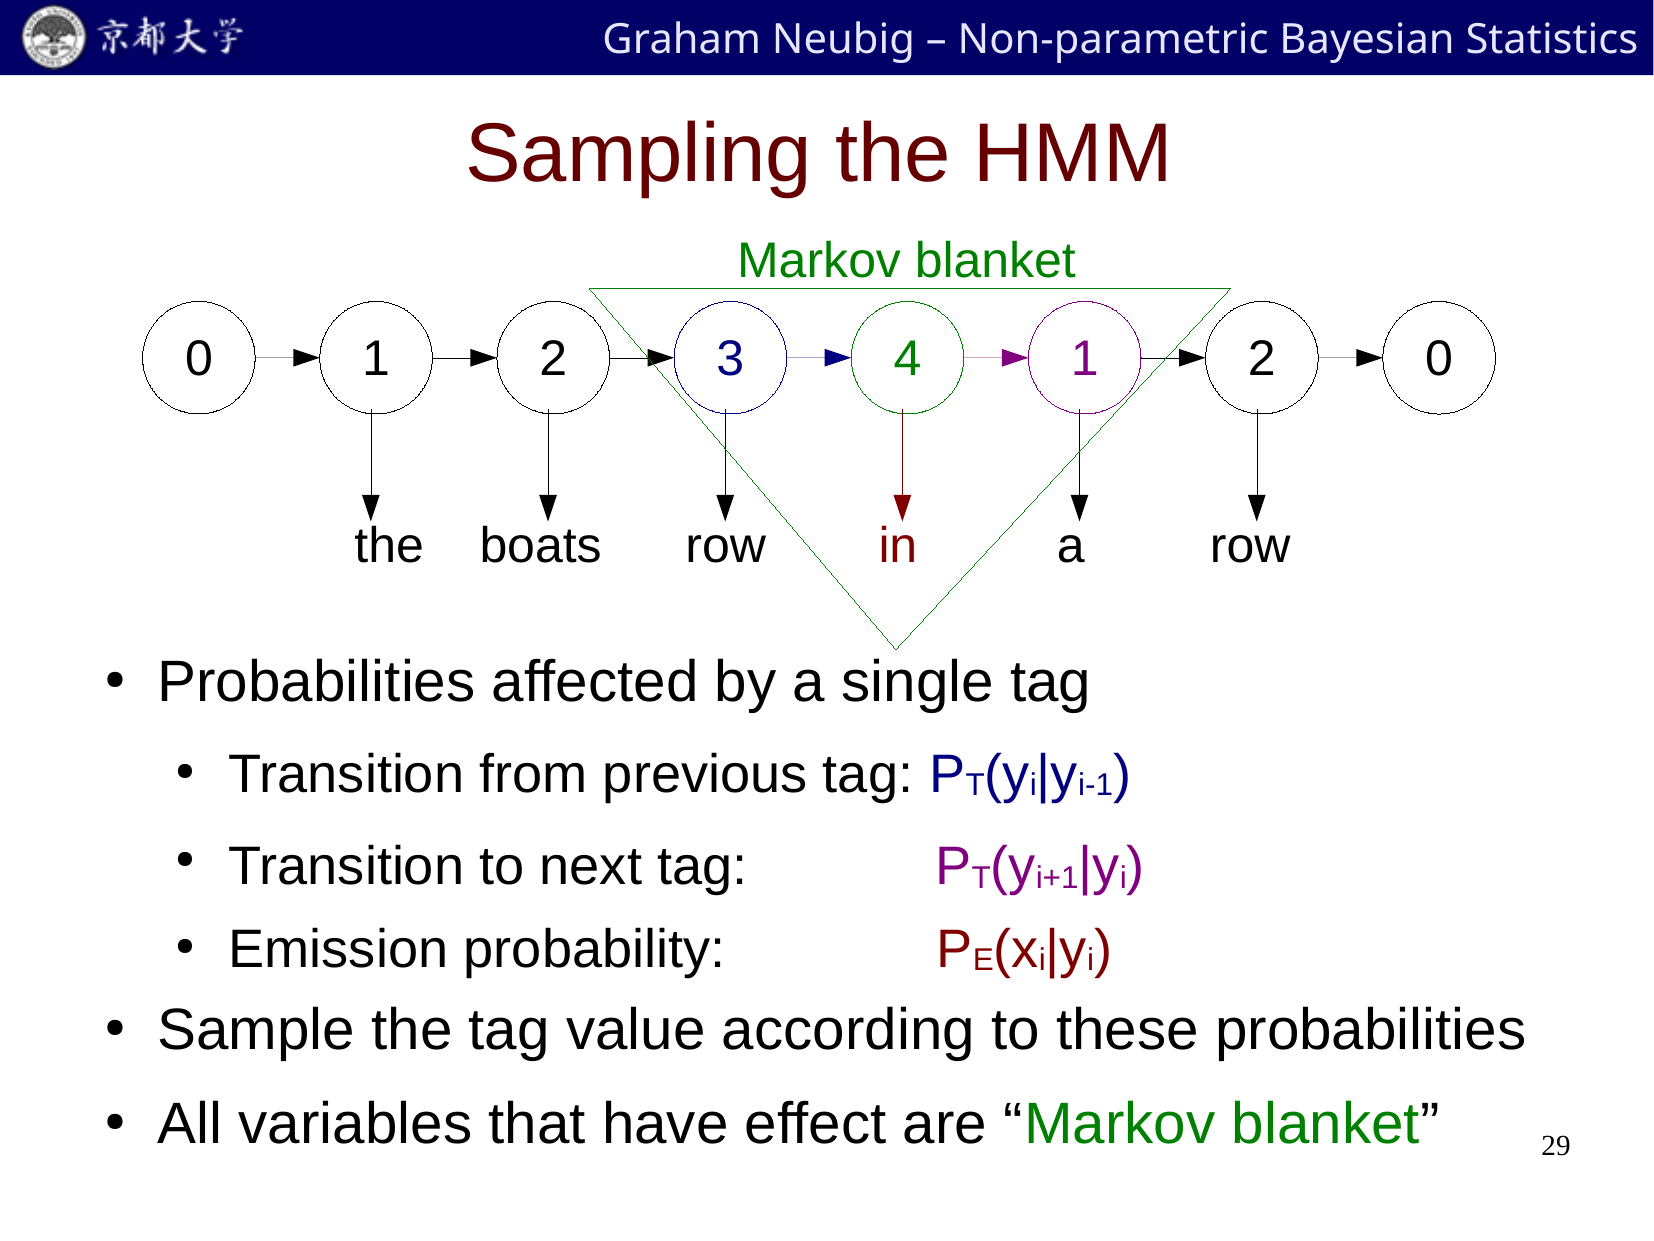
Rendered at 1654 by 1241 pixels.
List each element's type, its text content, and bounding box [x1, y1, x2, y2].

text_box 3 [674, 301, 787, 414]
text_box 1 [319, 301, 433, 414]
text_box the boats row in a row [321, 509, 1309, 581]
text_box 0 [142, 301, 256, 414]
text_box 2 [1205, 301, 1319, 414]
text_box 4 [851, 301, 964, 414]
text_box Markov blanket [722, 225, 1091, 296]
title Sampling the HMM [75, 64, 1564, 242]
text_box 1 [1028, 301, 1142, 414]
picture [0, 0, 247, 70]
text_box 0 [1382, 301, 1496, 415]
text_box 2 [496, 301, 610, 414]
list Probabilities affected by a single tag Transition from previous tag: PT(yi|yi-1) Transition to next tag: PT(yi+1|yi) Emission probability: PE(xi|yi) Sample the tag value according to these probabilities All variables that have effect are “Markov blanket” [86, 648, 1576, 1192]
